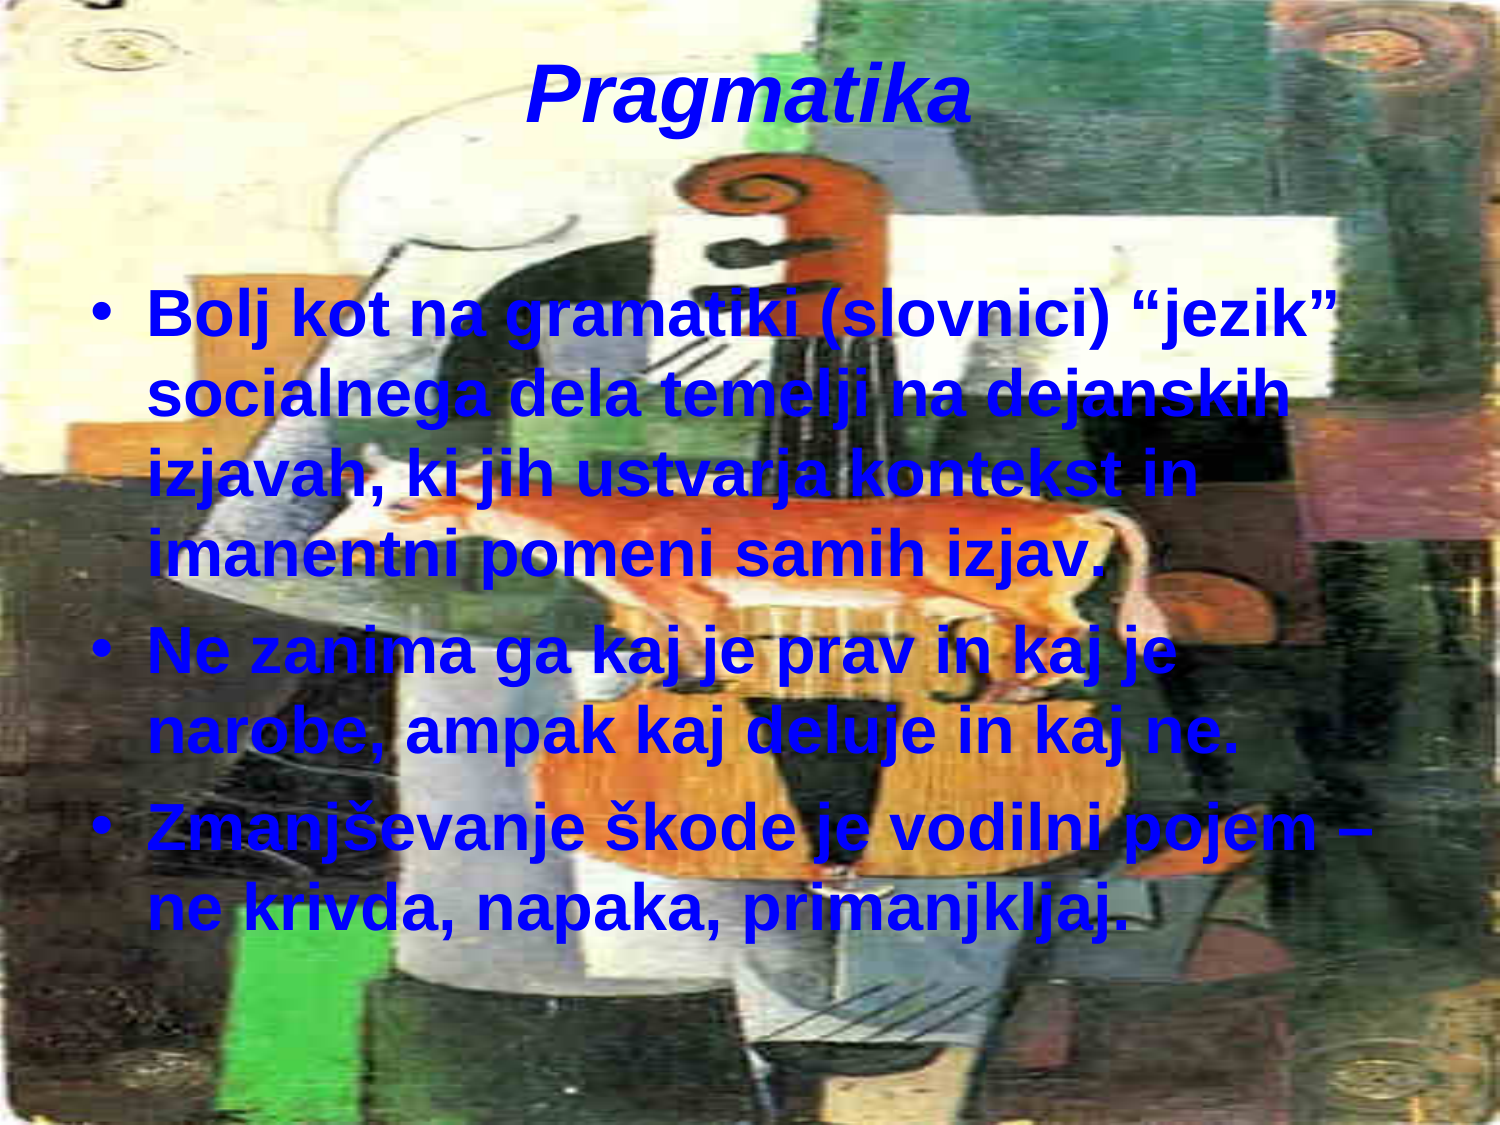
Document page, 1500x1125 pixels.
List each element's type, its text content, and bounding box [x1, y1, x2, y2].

list Bolj kot na gramatiki (slovnici) “jezik” socialnega dela temelji na dejanskih izjavah, ki jih ustvarja kontekst in imanentni pomeni samih izjav. Ne zanima ga kaj je prav in kaj je narobe, ampak kaj deluje in kaj ne. Zmanjševanje škode je vodilni pojem – ne krivda, napaka, primanjkljaj. [75, 262, 1426, 1048]
picture [0, 0, 1500, 1125]
title Pragmatika [75, 31, 1426, 247]
